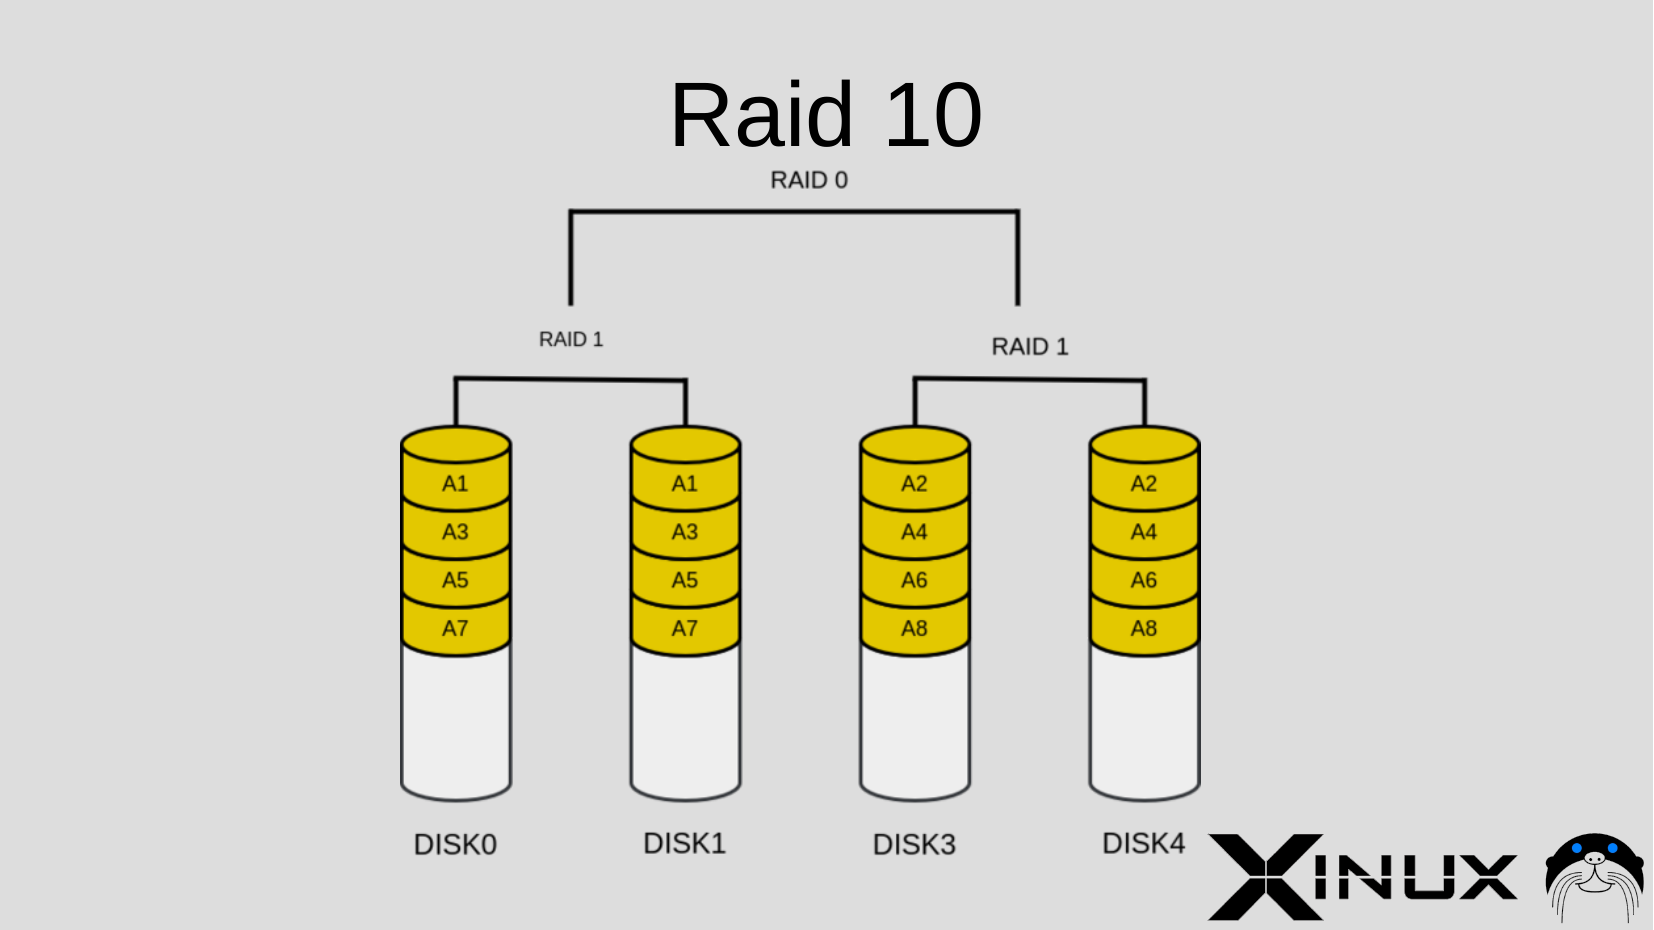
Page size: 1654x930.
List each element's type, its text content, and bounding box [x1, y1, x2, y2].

picture [400, 76, 1650, 930]
title Raid 10 [82, 37, 1571, 193]
